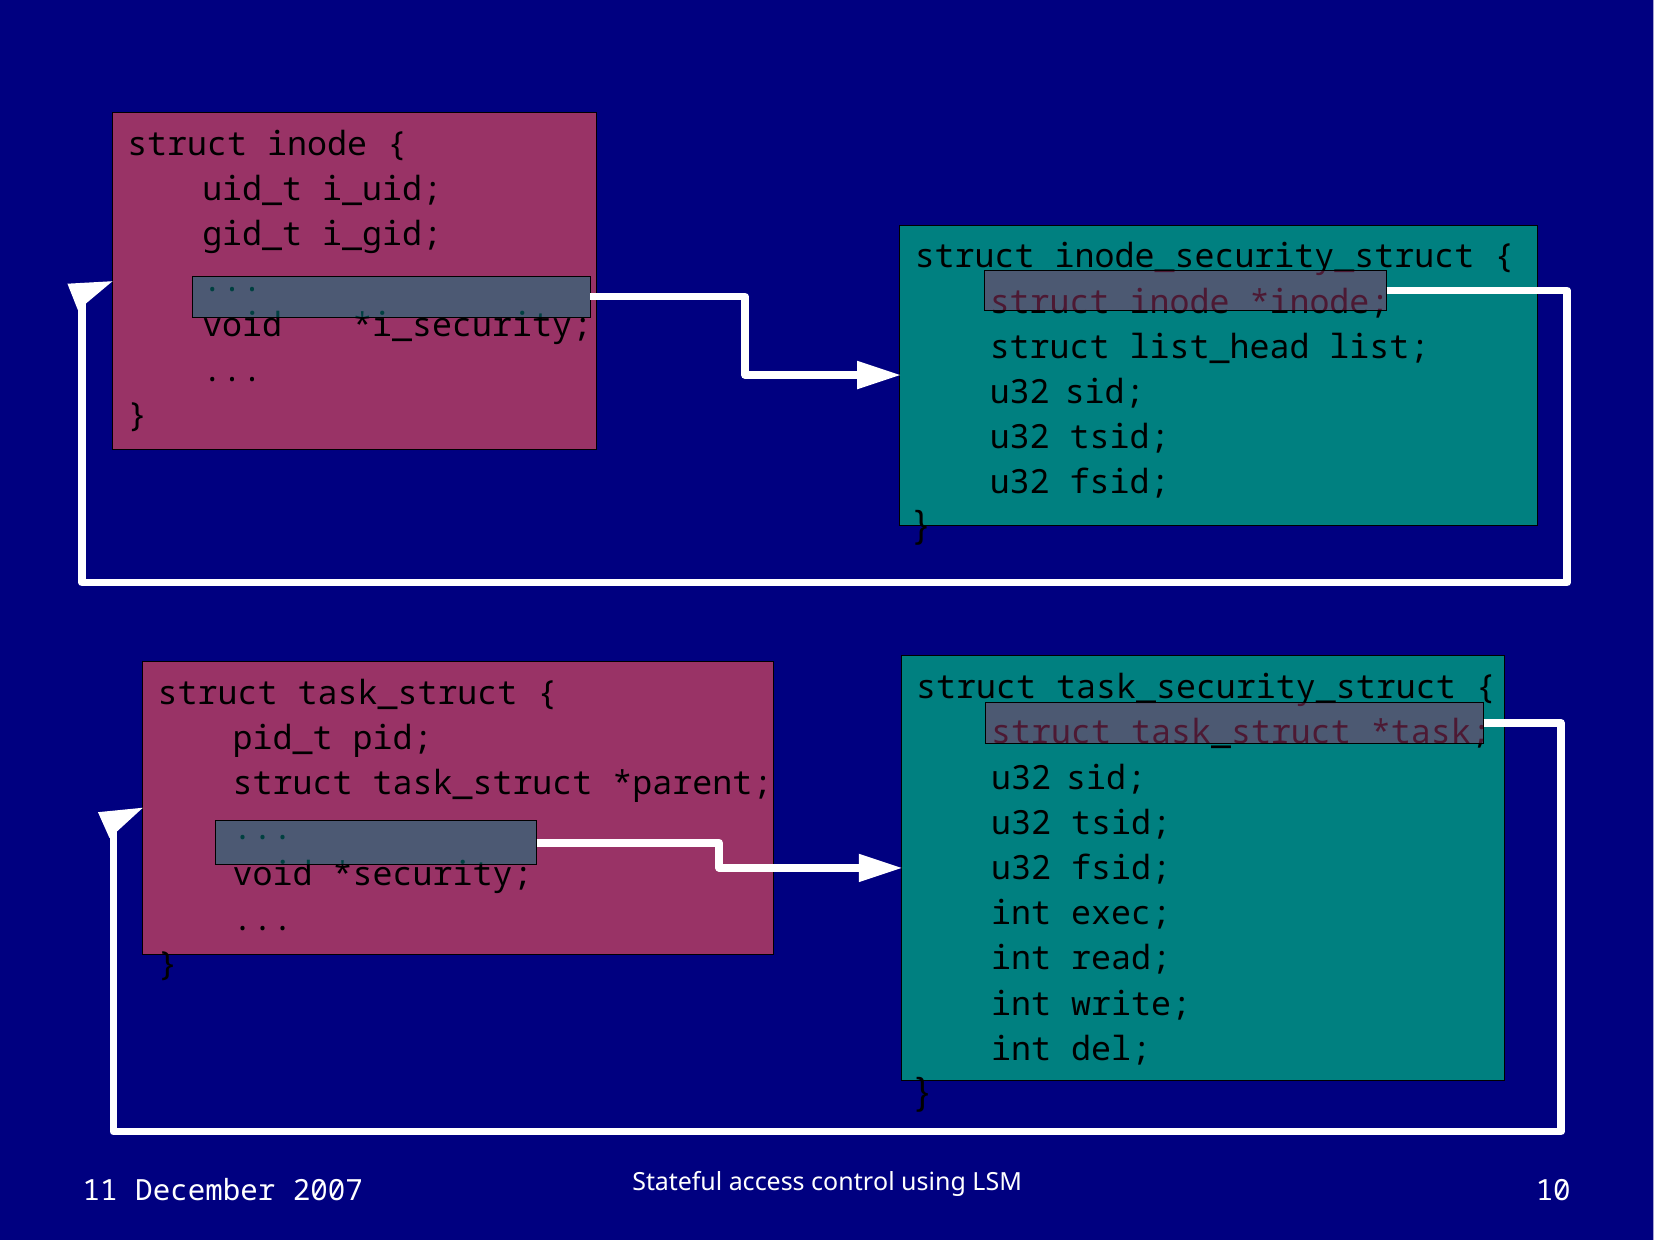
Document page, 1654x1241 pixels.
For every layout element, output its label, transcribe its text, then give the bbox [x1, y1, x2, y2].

text_box [215, 820, 537, 865]
text_box struct task_security_struct { struct task_struct *task; u32 sid; u32 tsid; u32 fsid; int exec; int read; int write; int del; } [901, 655, 1505, 1081]
text_box [192, 276, 591, 318]
text_box struct inode_security_struct { struct inode *inode; struct list_head list; u32 sid; u32 tsid; u32 fsid; } [899, 225, 1538, 526]
text_box [984, 270, 1387, 311]
text_box [985, 702, 1484, 744]
text_box struct inode { uid_t i_uid; gid_t i_gid; ... void *i_security; ... } [112, 112, 597, 450]
text_box struct task_struct { pid_t pid; struct task_struct *parent; ... void *security; ... } [142, 661, 774, 955]
